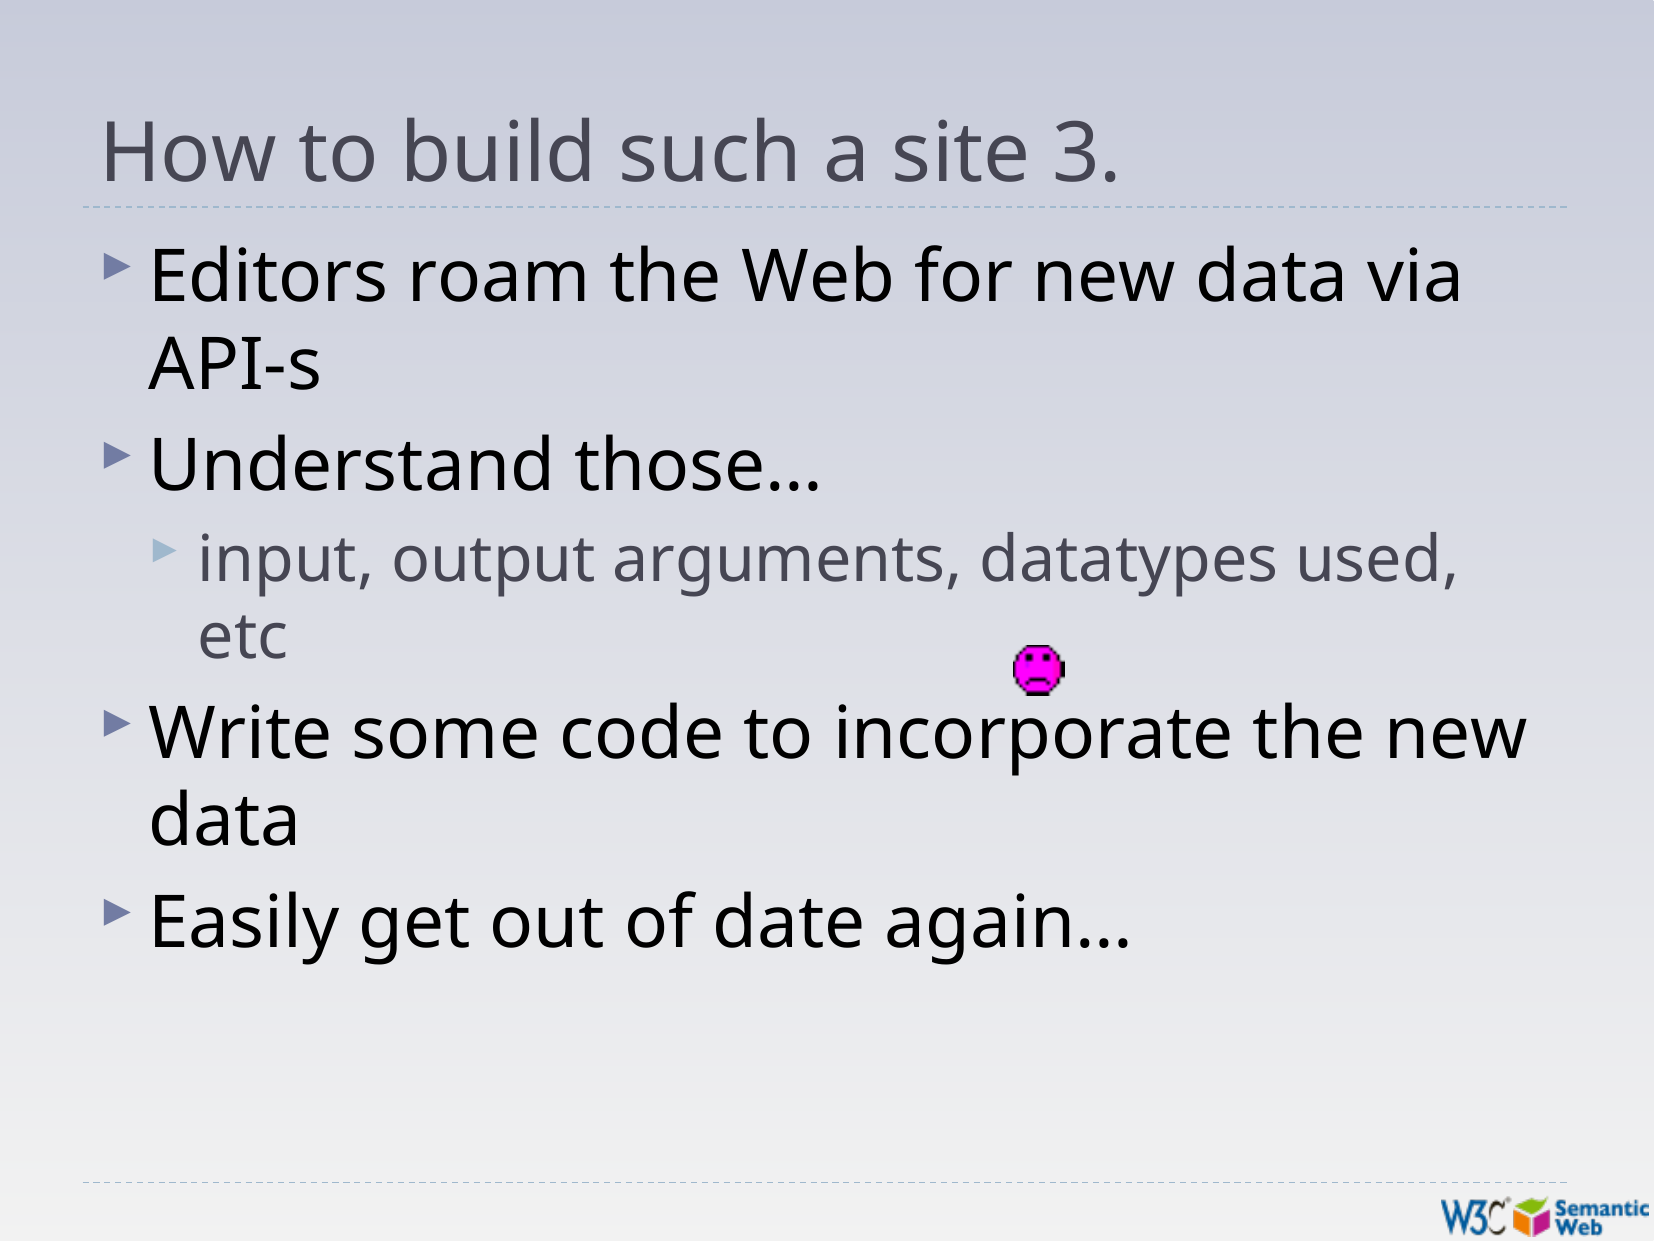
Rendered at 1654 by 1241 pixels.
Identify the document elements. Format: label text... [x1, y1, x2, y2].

list Editors roam the Web for new data via API-s Understand those… input, output arguments, datatypes used, etc Write some code to incorporate the new data Easily get out of date again… [82, 220, 1572, 1114]
picture [1013, 645, 1065, 696]
title How to build such a site 3. [82, 27, 1572, 207]
picture [1441, 1195, 1649, 1237]
